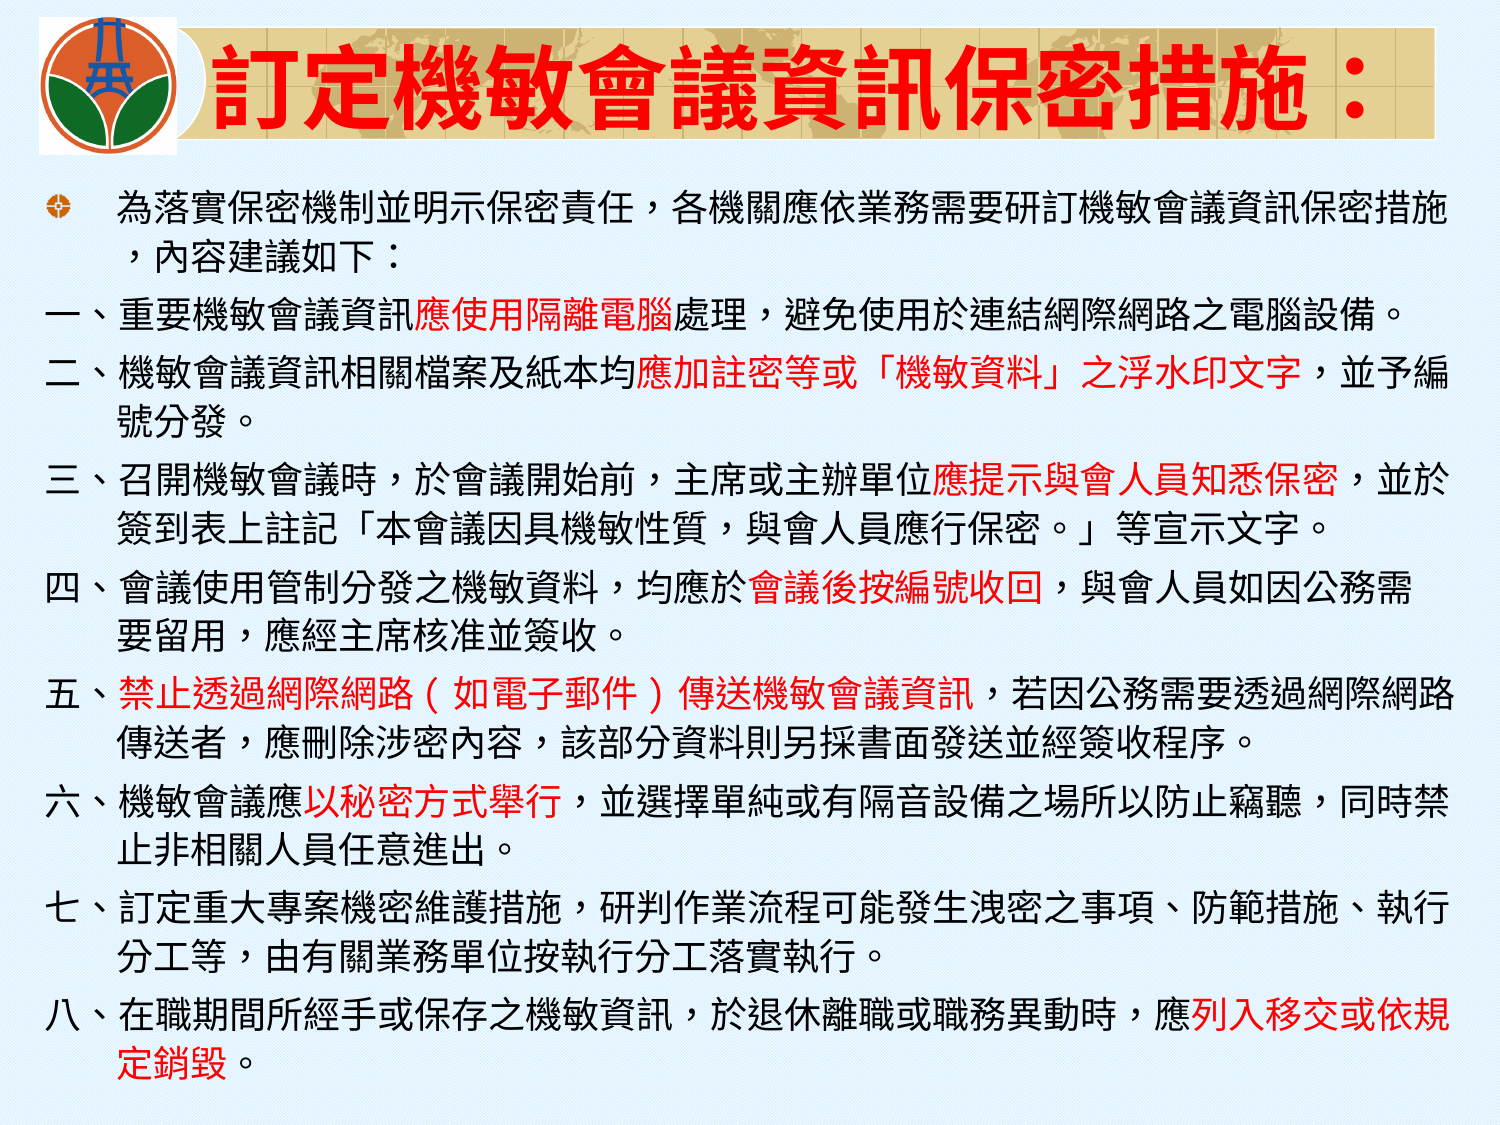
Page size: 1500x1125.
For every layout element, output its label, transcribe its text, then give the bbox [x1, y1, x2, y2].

list 為落實保密機制並明示保密責任，各機關應依業務需要研訂機敏會議資訊保密措施，內容建議如下： 一、重要機敏會議資訊應使用隔離電腦處理，避免使用於連結網際網路之電腦設備。 二、機敏會議資訊相關檔案及紙本均應加註密等或「機敏資料」之浮水印文字，並予編號分發。 三、召開機敏會議時，於會議開始前，主席或主辦單位應提示與會人員知悉保密，並於簽到表上註記「本會議因具機敏性質，與會人員應行保密。」等宣示文字。 四、會議使用管制分發之機敏資料，均應於會議後按編號收回，與會人員如因公務需 要留用，應經主席核准並簽收。 五、禁止透過網際網路(如電子郵件)傳送機敏會議資訊，若因公務需要透過網際網路傳送者，應刪除涉密內容，該部分資料則另採書面發送並經簽收程序。 六、機敏會議應以秘密方式舉行，並選擇單純或有隔音設備之場所以防止竊聽，同時禁止非相關人員任意進出。 七、訂定重大專案機密維護措施，研判作業流程可能發生洩密之事項、防範措施、執行分工等，由有關業務單位按執行分工落實執行。 八、在職期間所經手或保存之機敏資訊，於退休離職或職務異動時，應列入移交或依規定銷毀。 [29, 172, 1483, 1094]
picture [0, 0, 1500, 1125]
title 訂定機敏會議資訊保密措施： [194, 0, 1470, 172]
